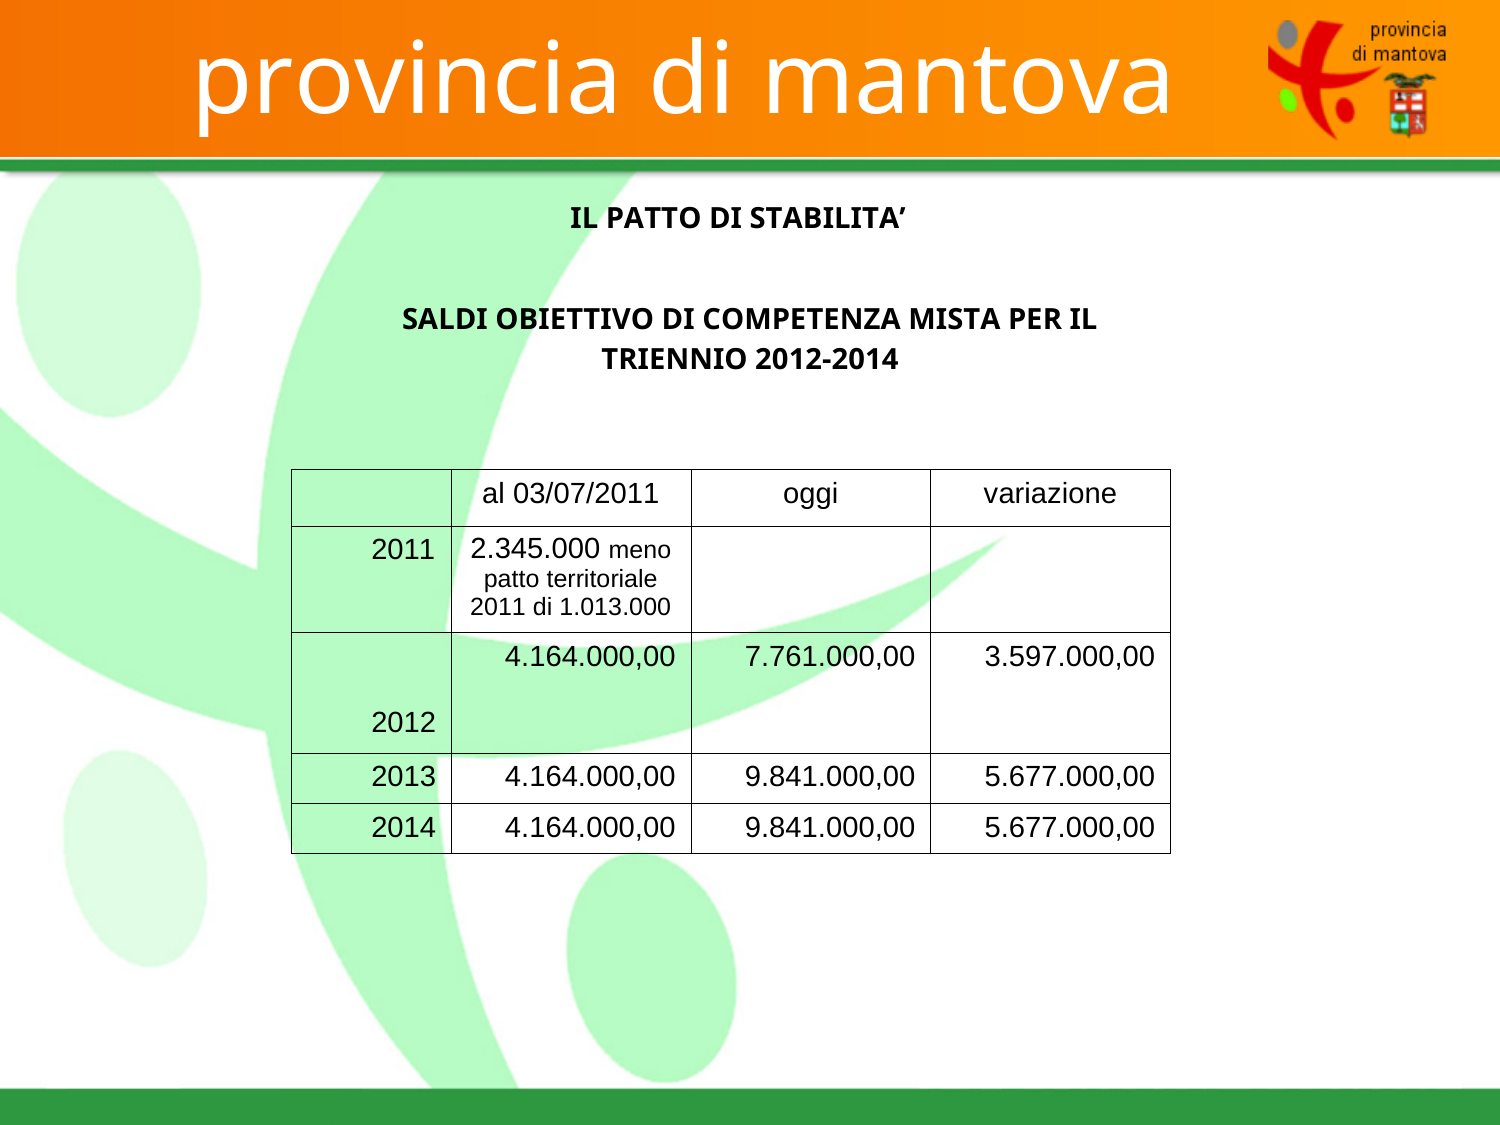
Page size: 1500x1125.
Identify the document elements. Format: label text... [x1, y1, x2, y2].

table_cell [692, 527, 930, 632]
table_header [292, 470, 451, 526]
table_cell 7.761.000,00 [692, 633, 930, 753]
table_cell [931, 527, 1170, 632]
table_header oggi [692, 470, 930, 526]
table_cell 2013 [292, 754, 451, 803]
text_box provincia di mantova [176, 5, 1205, 142]
table_header variazione [931, 470, 1170, 526]
picture [1267, 15, 1452, 142]
table_cell 4.164.000,00 [452, 754, 691, 803]
table_cell 2014 [292, 804, 451, 853]
picture [0, 157, 1500, 1125]
table_cell 4.164.000,00 [452, 804, 691, 853]
table_header IL PATTO DI STABILITA’ [458, 190, 1019, 246]
table_cell 3.597.000,00 [931, 633, 1170, 753]
table_cell 2.345.000 meno patto territoriale 2011 di 1.013.000 [452, 527, 691, 632]
table_cell 2012 [292, 633, 451, 753]
table_cell 2011 [292, 527, 451, 632]
table_cell 5.677.000,00 [931, 754, 1170, 803]
table_cell 4.164.000,00 [452, 633, 691, 753]
table_cell 9.841.000,00 [692, 804, 930, 853]
table_header al 03/07/2011 [452, 470, 691, 526]
table_header SALDI OBIETTIVO DI COMPETENZA MISTA PER IL TRIENNIO 2012-2014 [317, 291, 1183, 376]
table_cell 5.677.000,00 [931, 804, 1170, 853]
table_cell 9.841.000,00 [692, 754, 930, 803]
